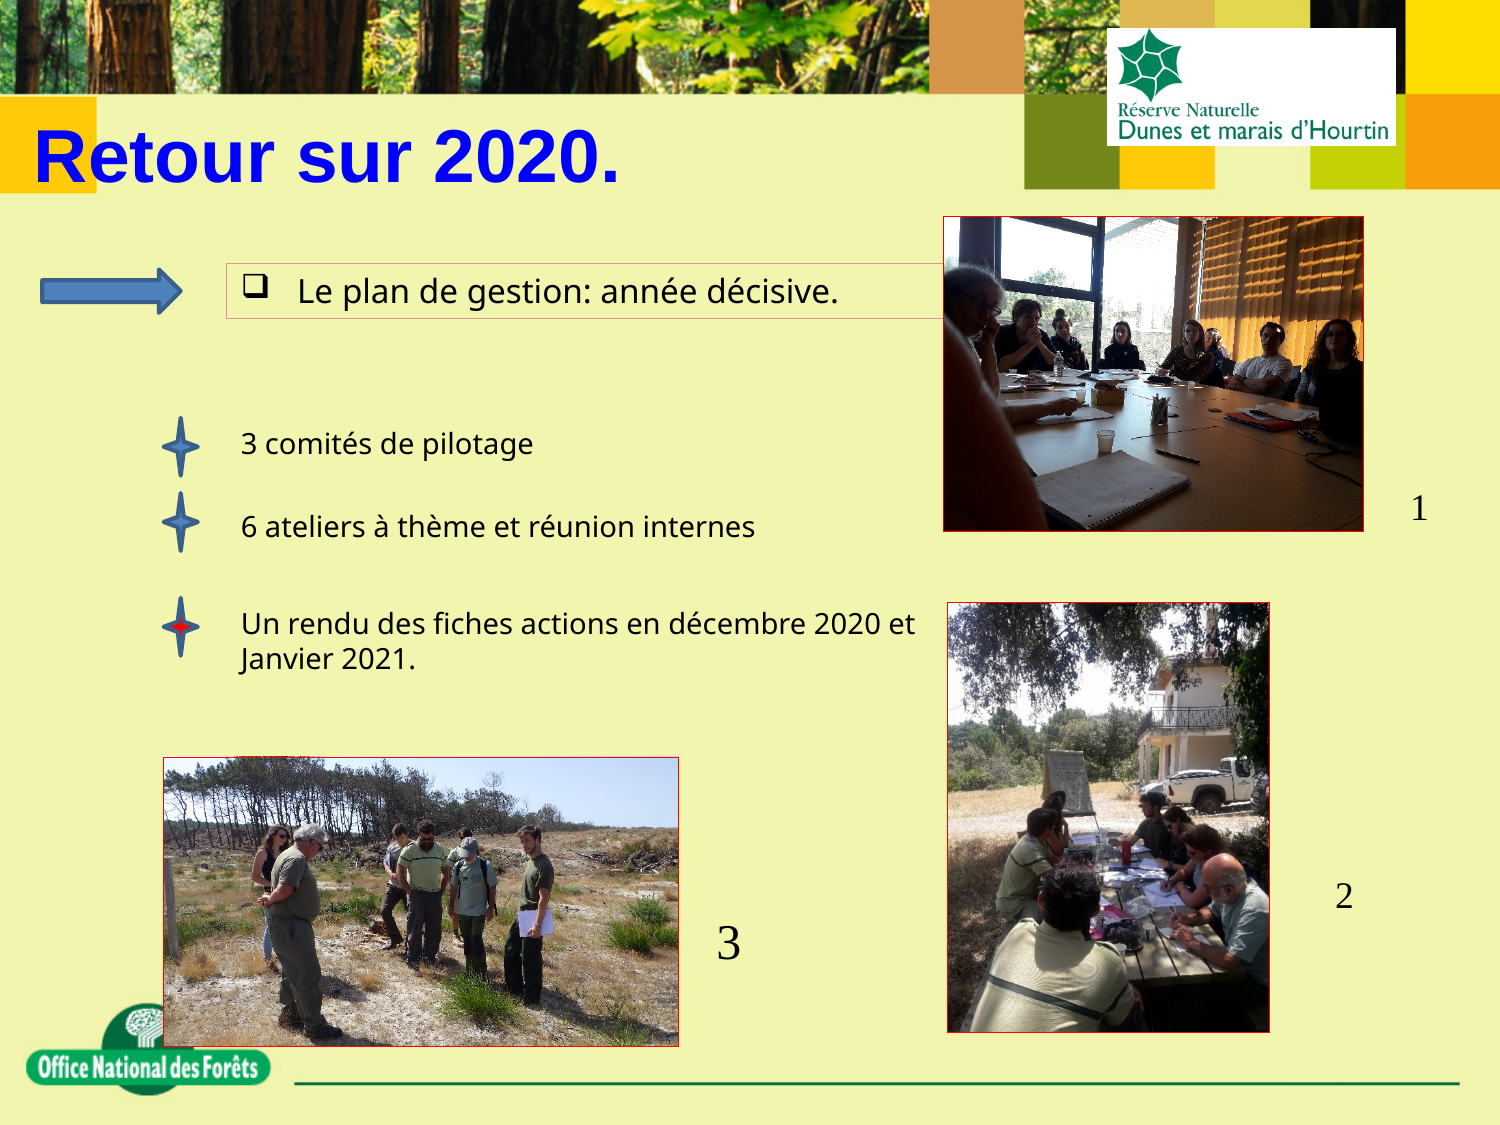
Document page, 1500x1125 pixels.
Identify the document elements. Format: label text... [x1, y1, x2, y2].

text_box Le plan de gestion: année décisive. [226, 263, 943, 319]
text_box 3 comités de pilotage [226, 417, 943, 468]
text_box 6 ateliers à thème et réunion internes [226, 500, 944, 551]
text_box 3 [701, 901, 768, 977]
text_box 1 [1395, 475, 1444, 536]
text_box [163, 493, 198, 551]
picture [0, 0, 1500, 1125]
text_box [163, 417, 198, 476]
text_box [163, 597, 198, 656]
text_box 2 [1320, 863, 1369, 924]
text_box Retour sur 2020. [18, 112, 1278, 250]
text_box [42, 269, 181, 313]
text_box Un rendu des fiches actions en décembre 2020 et Janvier 2021. [226, 597, 944, 683]
